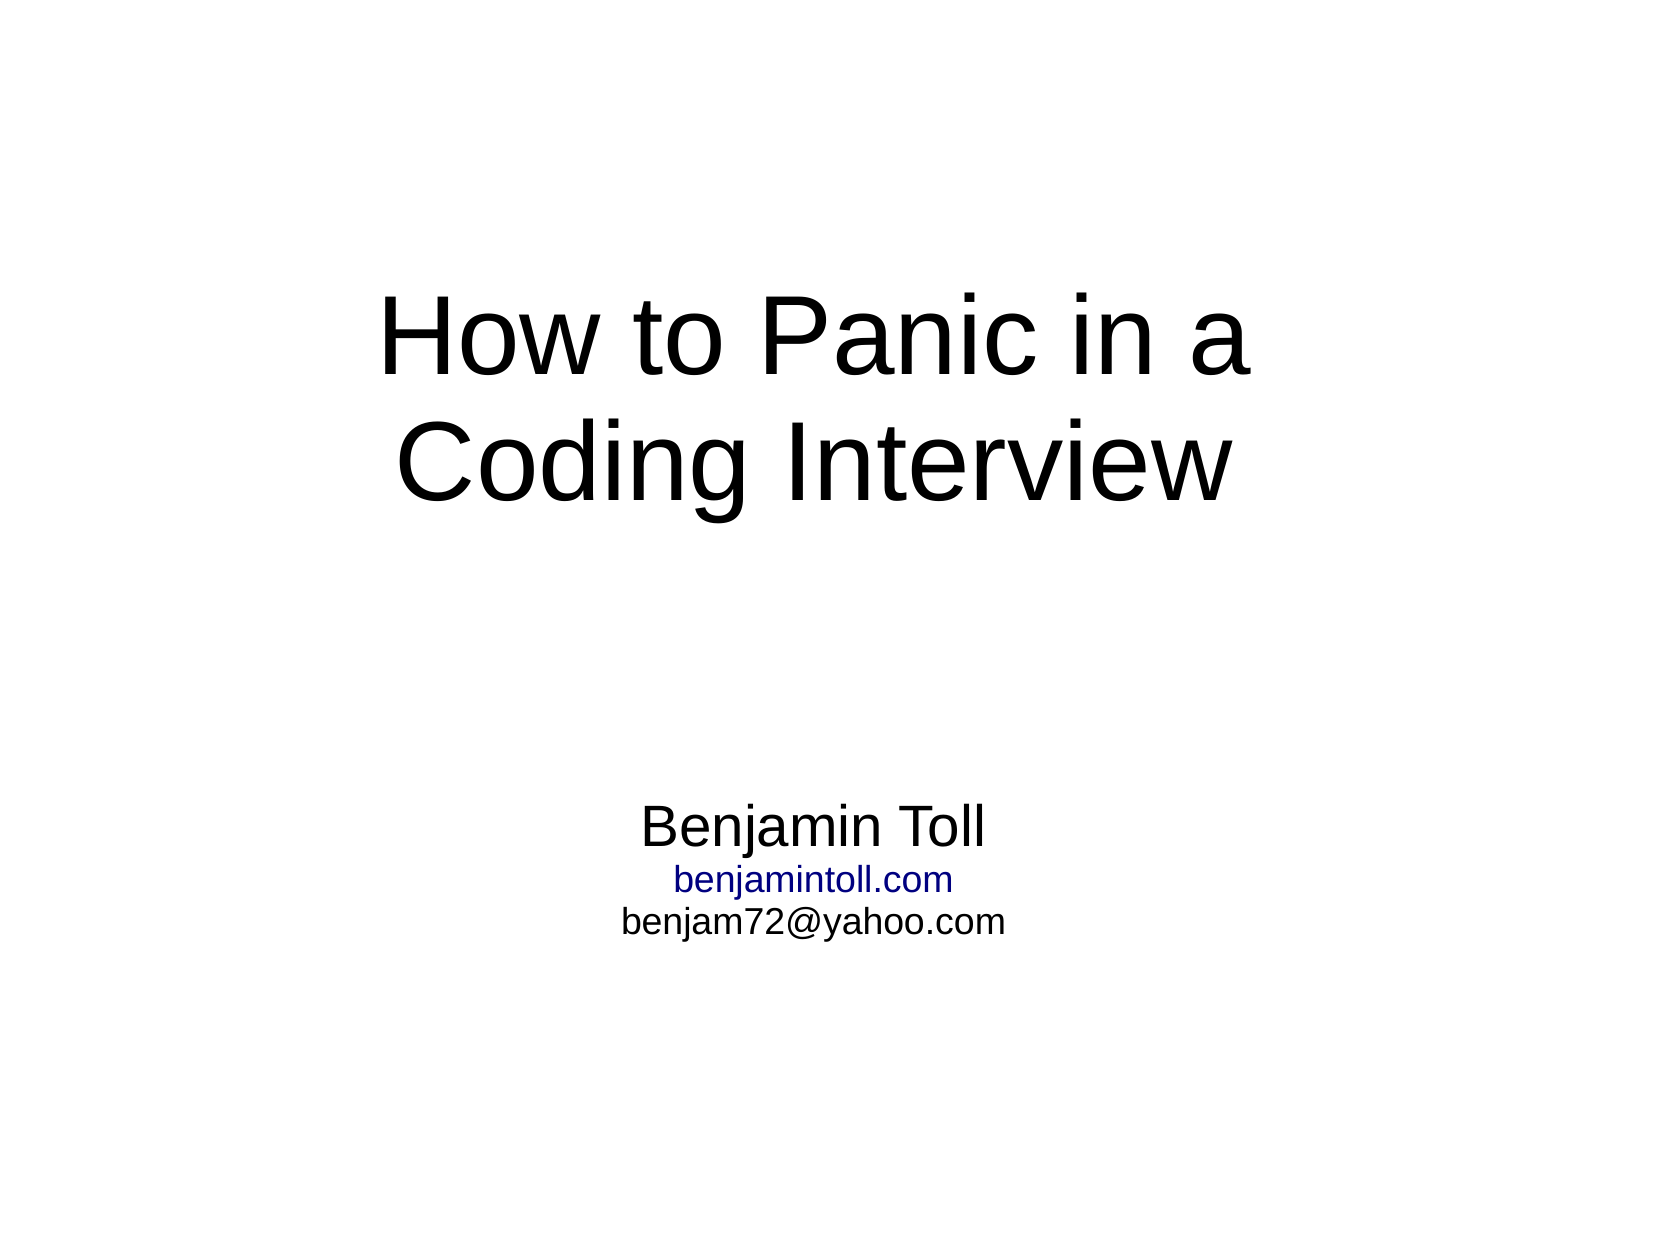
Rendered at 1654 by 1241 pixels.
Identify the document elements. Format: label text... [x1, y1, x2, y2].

subtitle How to Panic in a Coding Interview Benjamin Toll benjamintoll.com benjam72@yahoo.com [194, 120, 1433, 1096]
